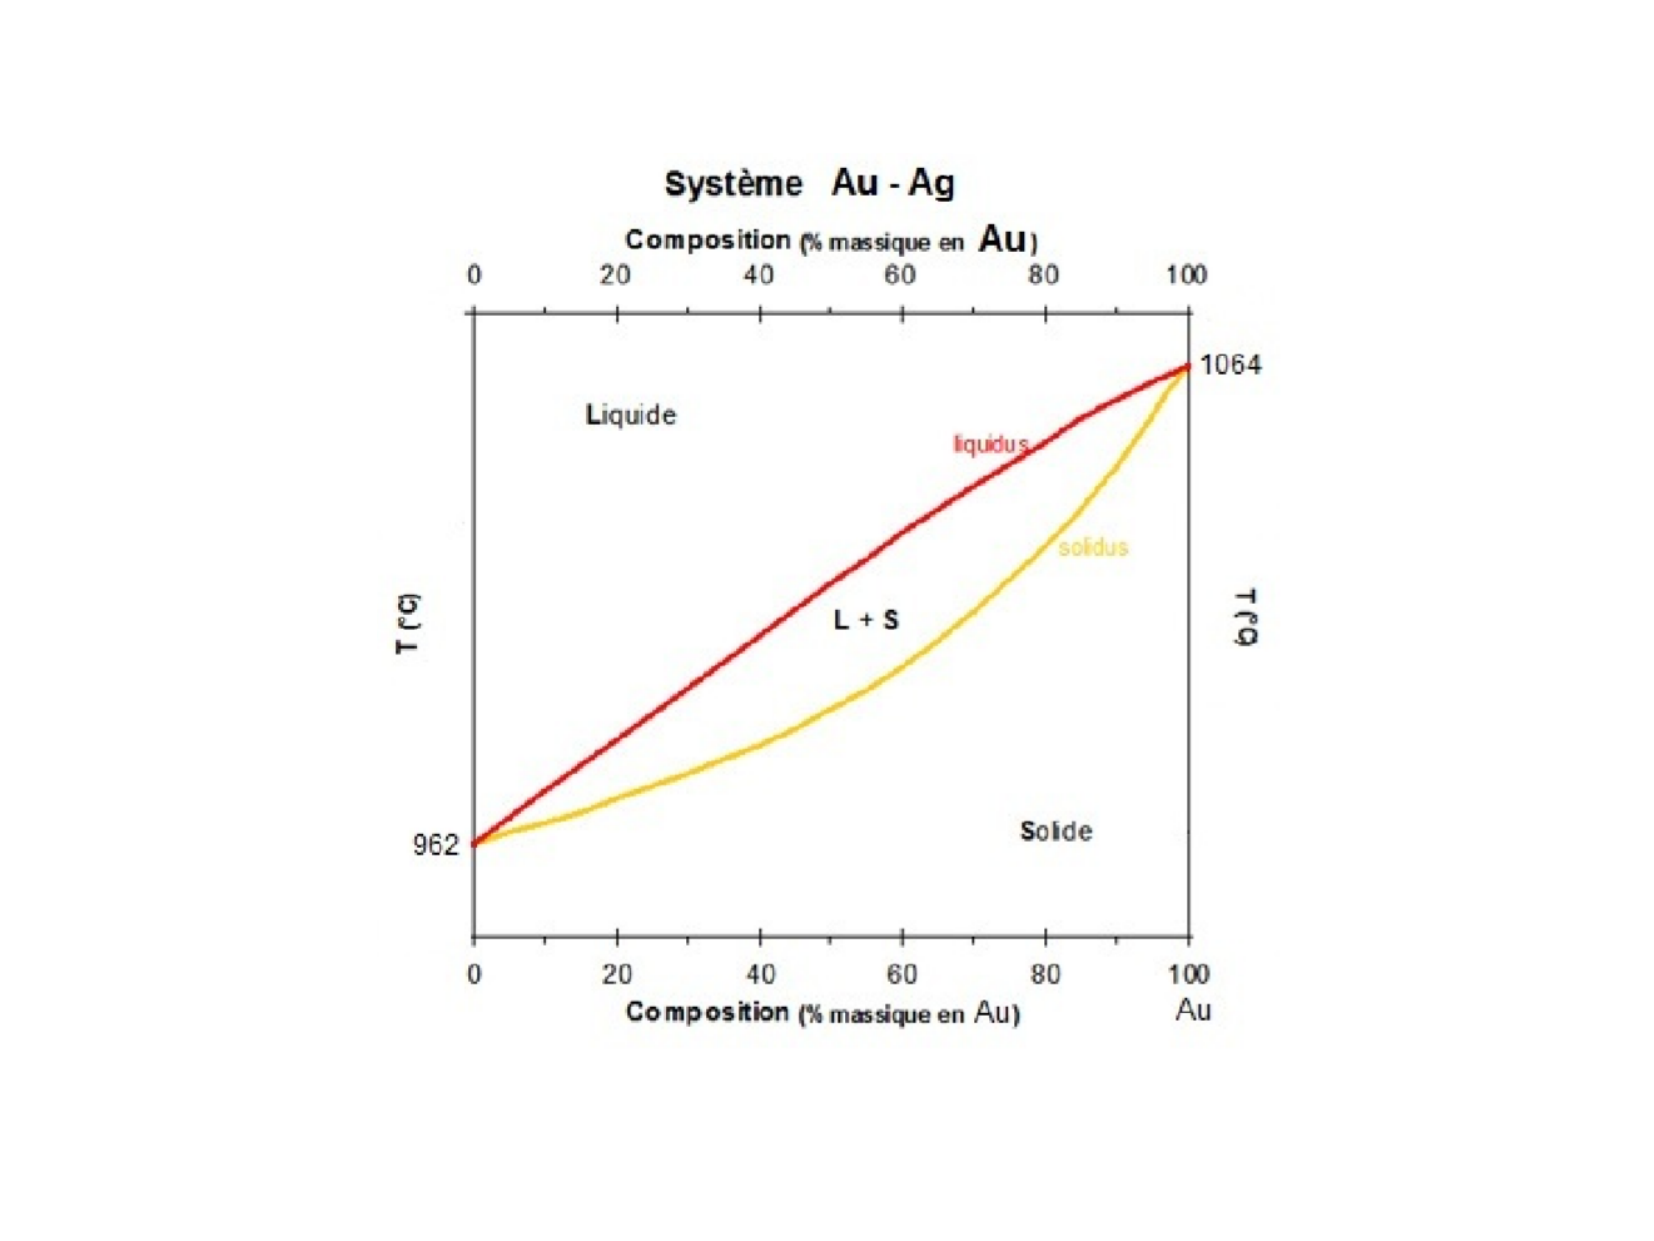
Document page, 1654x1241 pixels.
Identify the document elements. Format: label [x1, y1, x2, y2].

picture [377, 153, 1296, 1067]
